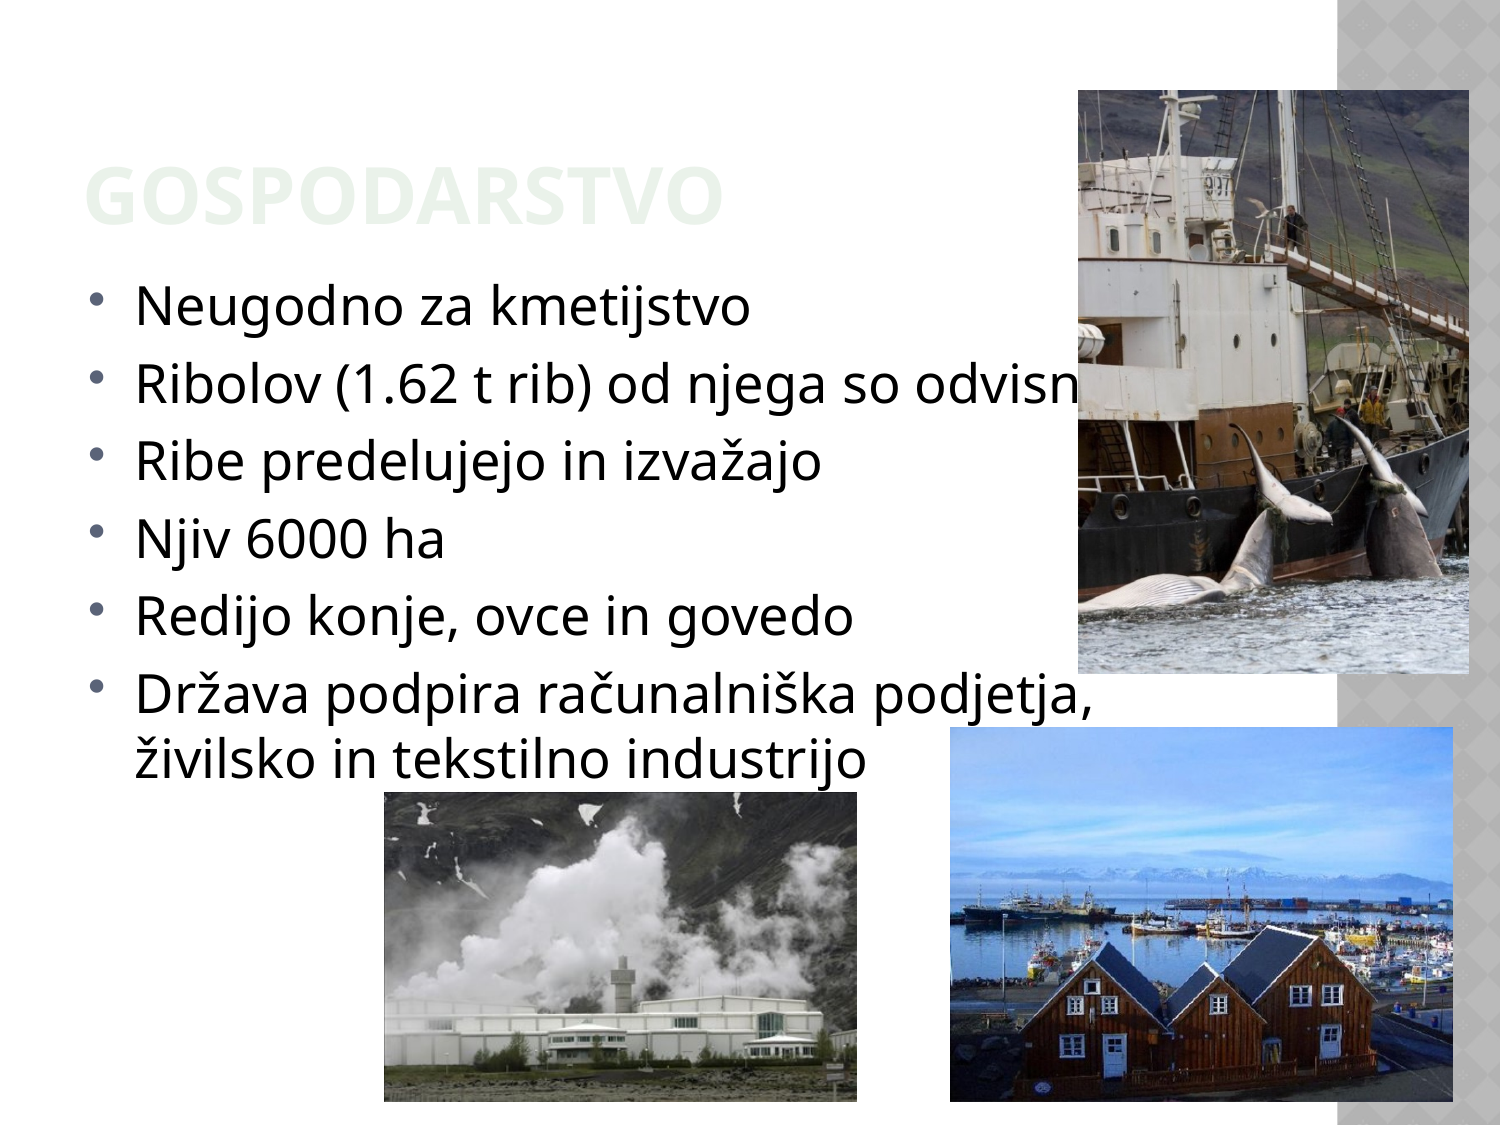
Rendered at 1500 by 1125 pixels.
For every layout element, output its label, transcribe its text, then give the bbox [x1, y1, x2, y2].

picture [950, 727, 1453, 1102]
picture [384, 792, 857, 1102]
title Gospodarstvo [75, 52, 1263, 240]
picture [1078, 90, 1469, 674]
list Neugodno za kmetijstvo Ribolov (1.62 t rib) od njega so odvisni Ribe predelujejo in izvažajo Njiv 6000 ha Redijo konje, ovce in govedo Država podpira računalniška podjetja, živilsko in tekstilno industrijo [75, 264, 1263, 1060]
